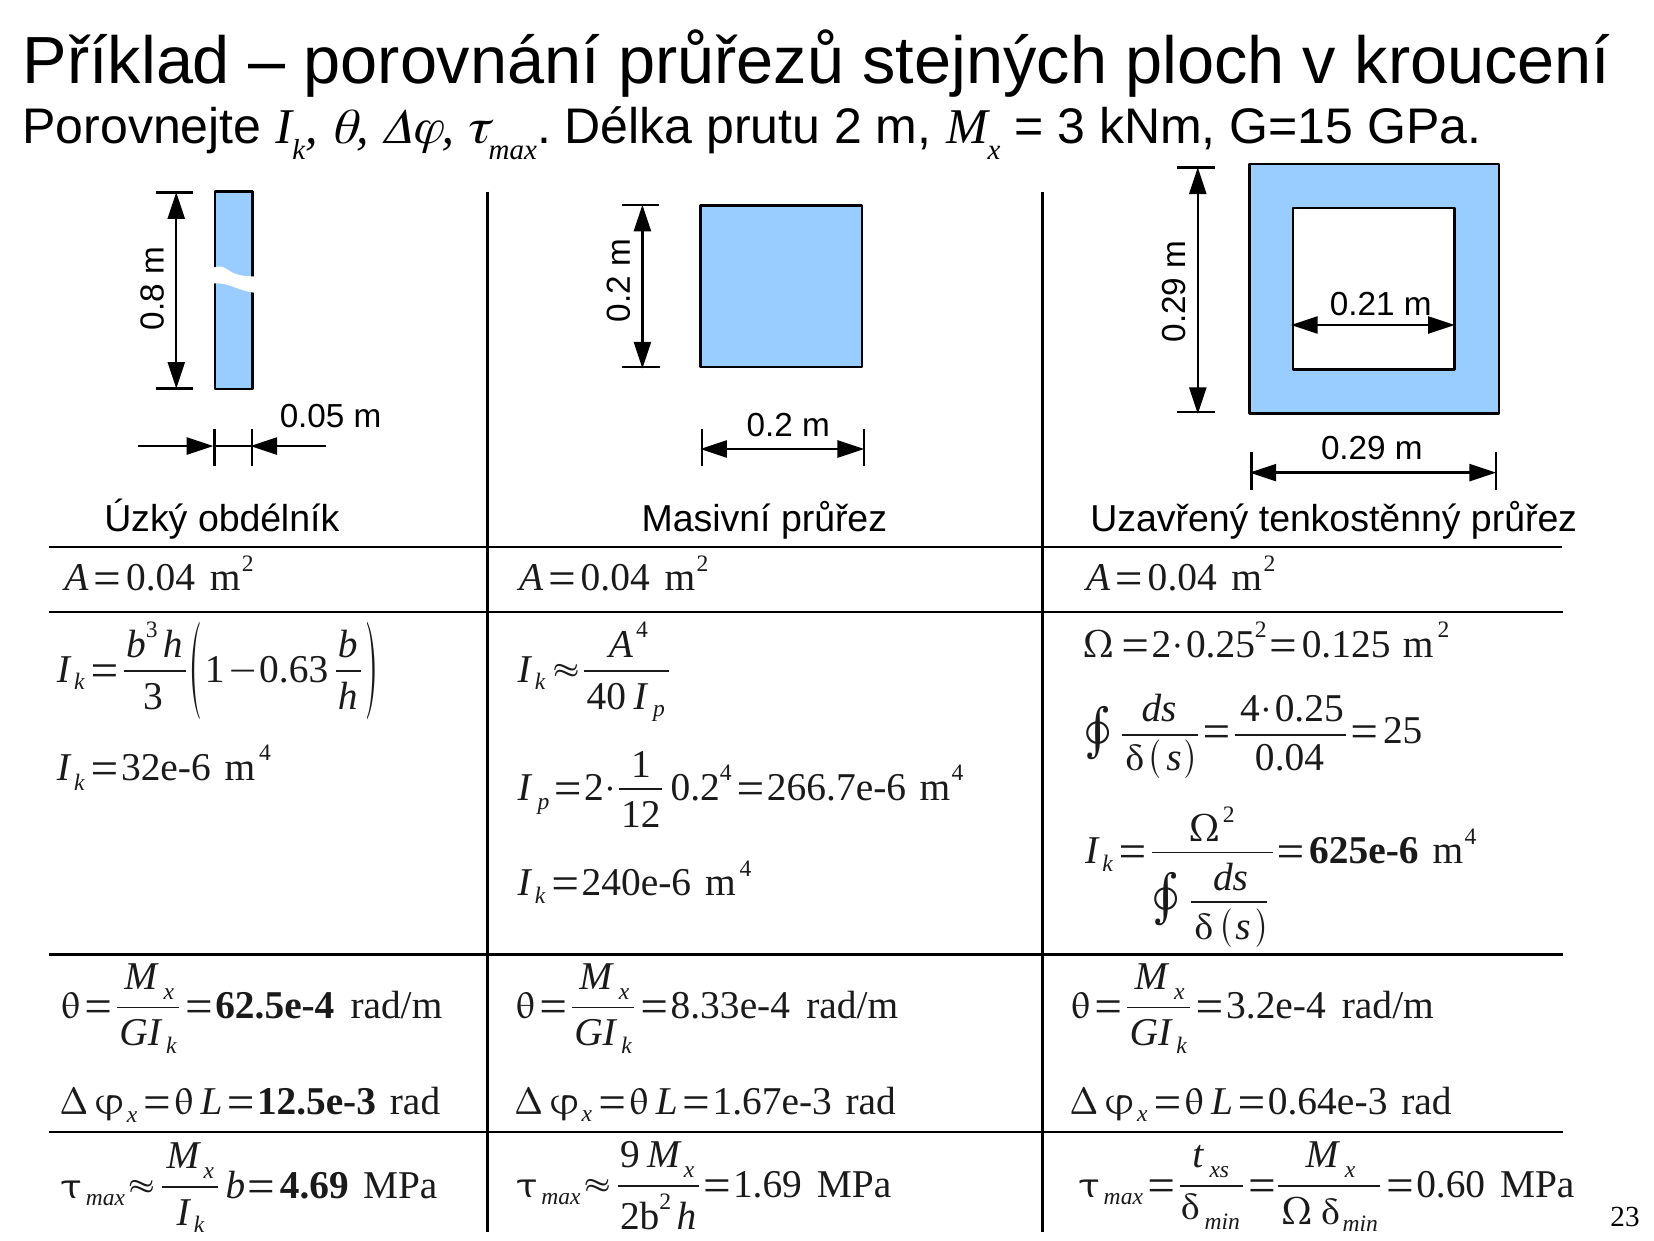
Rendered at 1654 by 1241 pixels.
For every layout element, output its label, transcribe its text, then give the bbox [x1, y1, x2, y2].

text_box 0.8 m [126, 195, 183, 346]
chart [500, 618, 974, 910]
text_box Porovnejte Ik, q, Dj, tmax. Délka prutu 2 m, Mx = 3 kNm, G=15 GPa. [7, 90, 1651, 181]
text_box 0.29 m [1306, 422, 1457, 479]
chart [1067, 618, 1486, 950]
text_box 0.2 m [592, 186, 649, 337]
text_box [193, 191, 279, 390]
text_box [700, 205, 862, 367]
chart [46, 1134, 446, 1239]
title Příklad – porovnání průřezů stejných ploch v kroucení [0, 8, 1654, 113]
chart [1066, 551, 1285, 601]
chart [499, 551, 718, 601]
text_box [1249, 164, 1499, 414]
chart [39, 618, 387, 796]
chart [44, 551, 263, 601]
chart [500, 954, 907, 1128]
text_box 0.29 m [1147, 207, 1204, 358]
chart [502, 1133, 901, 1238]
text_box 0.21 m [1315, 277, 1466, 334]
text_box Úzký obdélník [89, 489, 400, 562]
text_box Uzavřený tenkostěnný průřez [1075, 489, 1607, 562]
text_box 0.2 m [731, 398, 882, 456]
chart [1055, 954, 1461, 1128]
text_box 0.05 m [264, 389, 415, 447]
text_box Masivní průřez [626, 489, 938, 562]
chart [1064, 1133, 1584, 1238]
chart [45, 954, 451, 1129]
